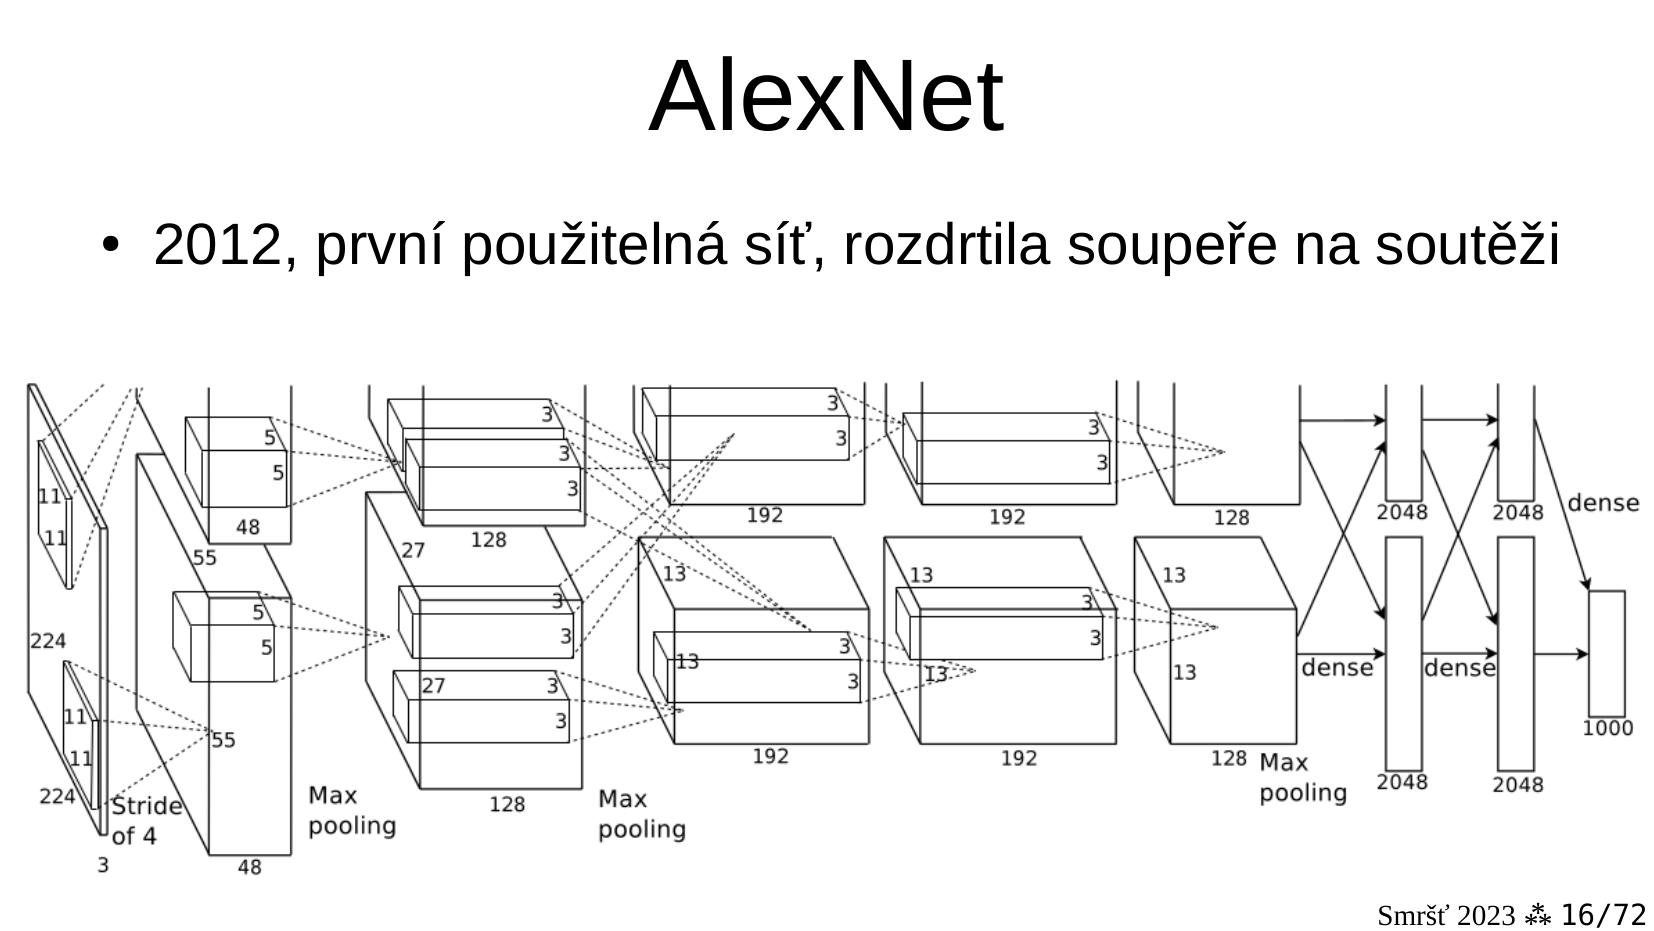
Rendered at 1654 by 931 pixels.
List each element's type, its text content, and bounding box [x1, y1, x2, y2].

picture [9, 371, 1654, 896]
list 2012, první použitelná síť, rozdrtila soupeře na soutěži [82, 212, 1571, 371]
title AlexNet [82, 38, 1571, 153]
